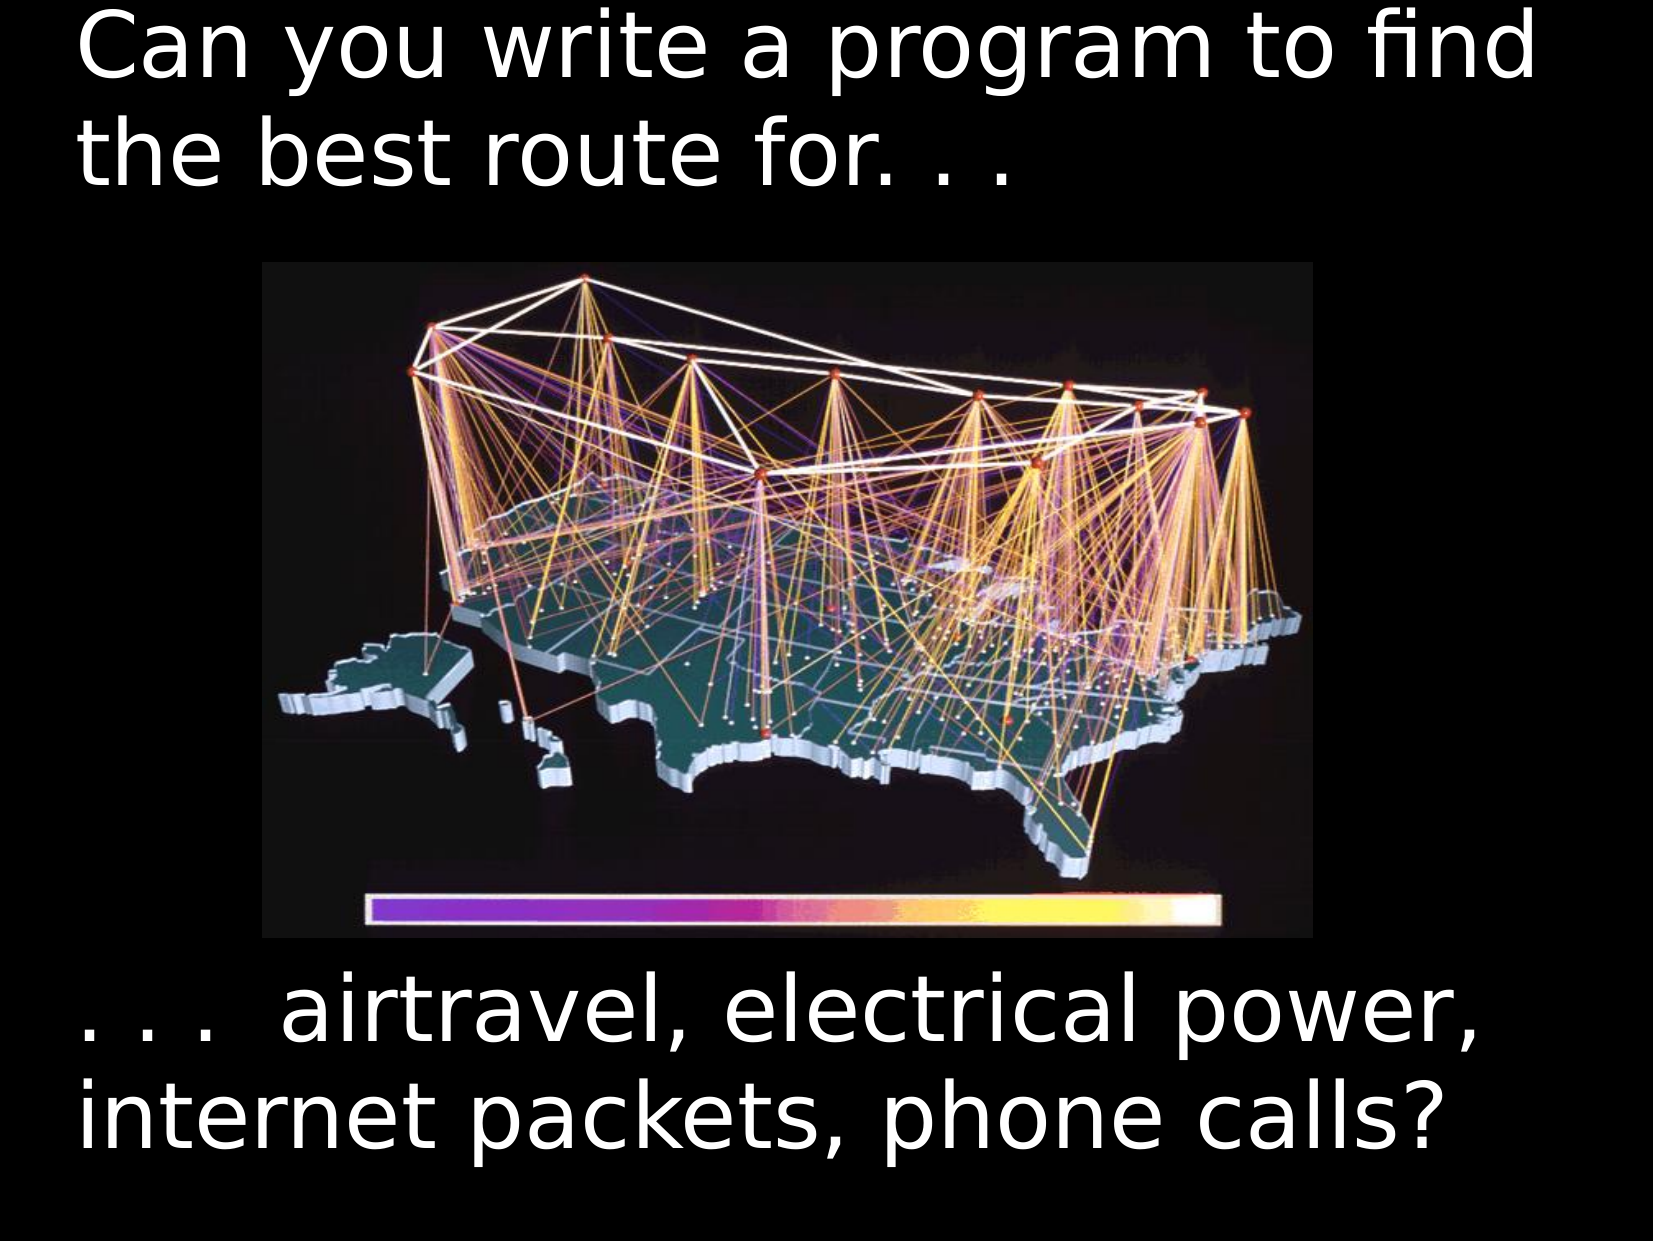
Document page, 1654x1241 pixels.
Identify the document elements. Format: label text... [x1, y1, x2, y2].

picture [262, 262, 1313, 938]
title Can you write a program to find the best route for. . . . . . airtravel, electrical power, internet packets, phone calls? [75, 0, 1563, 1170]
